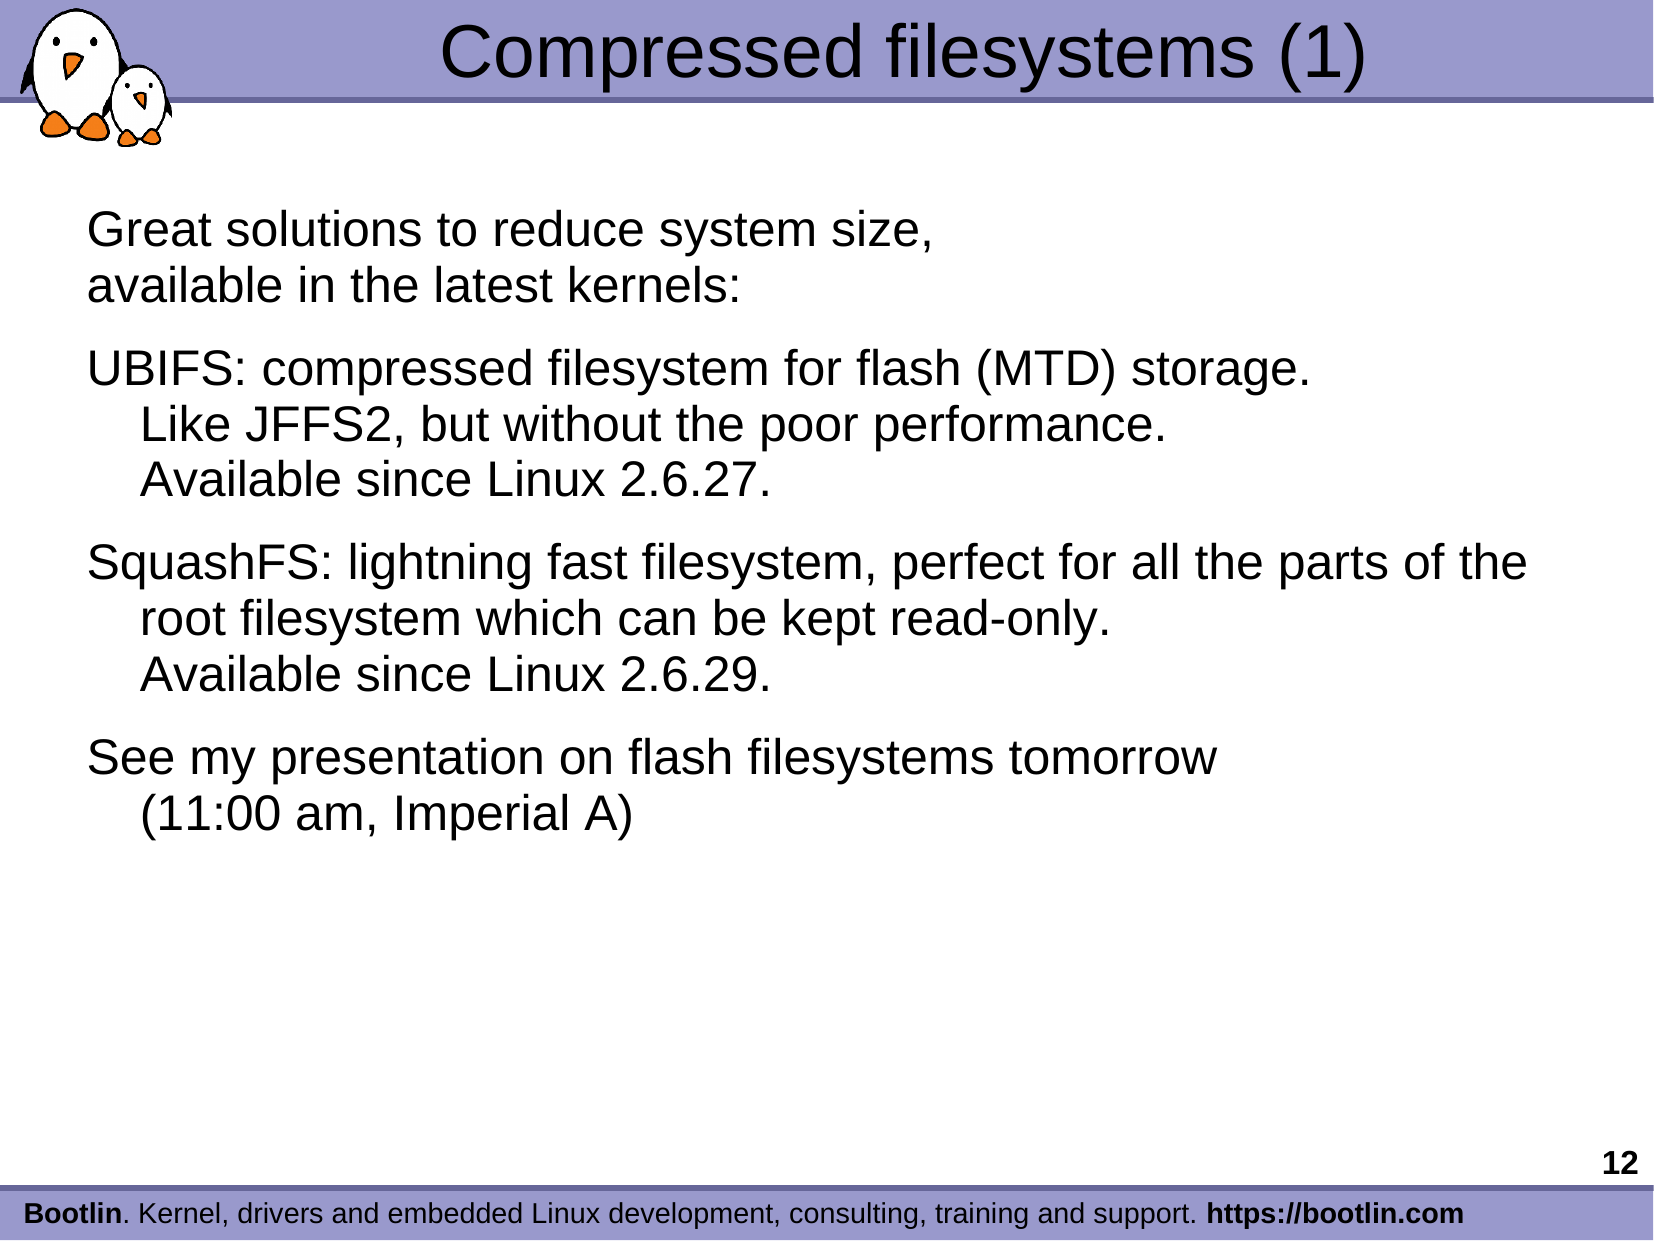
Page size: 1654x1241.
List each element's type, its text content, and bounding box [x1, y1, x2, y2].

picture [20, 8, 172, 147]
list Great solutions to reduce system size, available in the latest kernels: UBIFS: compressed filesystem for flash (MTD) storage. Like JFFS2, but without the poor performance. Available since Linux 2.6.27. SquashFS: lightning fast filesystem, perfect for all the parts of the root filesystem which can be kept read-only. Available since Linux 2.6.29. See my presentation on flash filesystems tomorrow (11:00 am, Imperial A) [68, 201, 1592, 1118]
title Compressed filesystems (1) [178, 5, 1631, 97]
